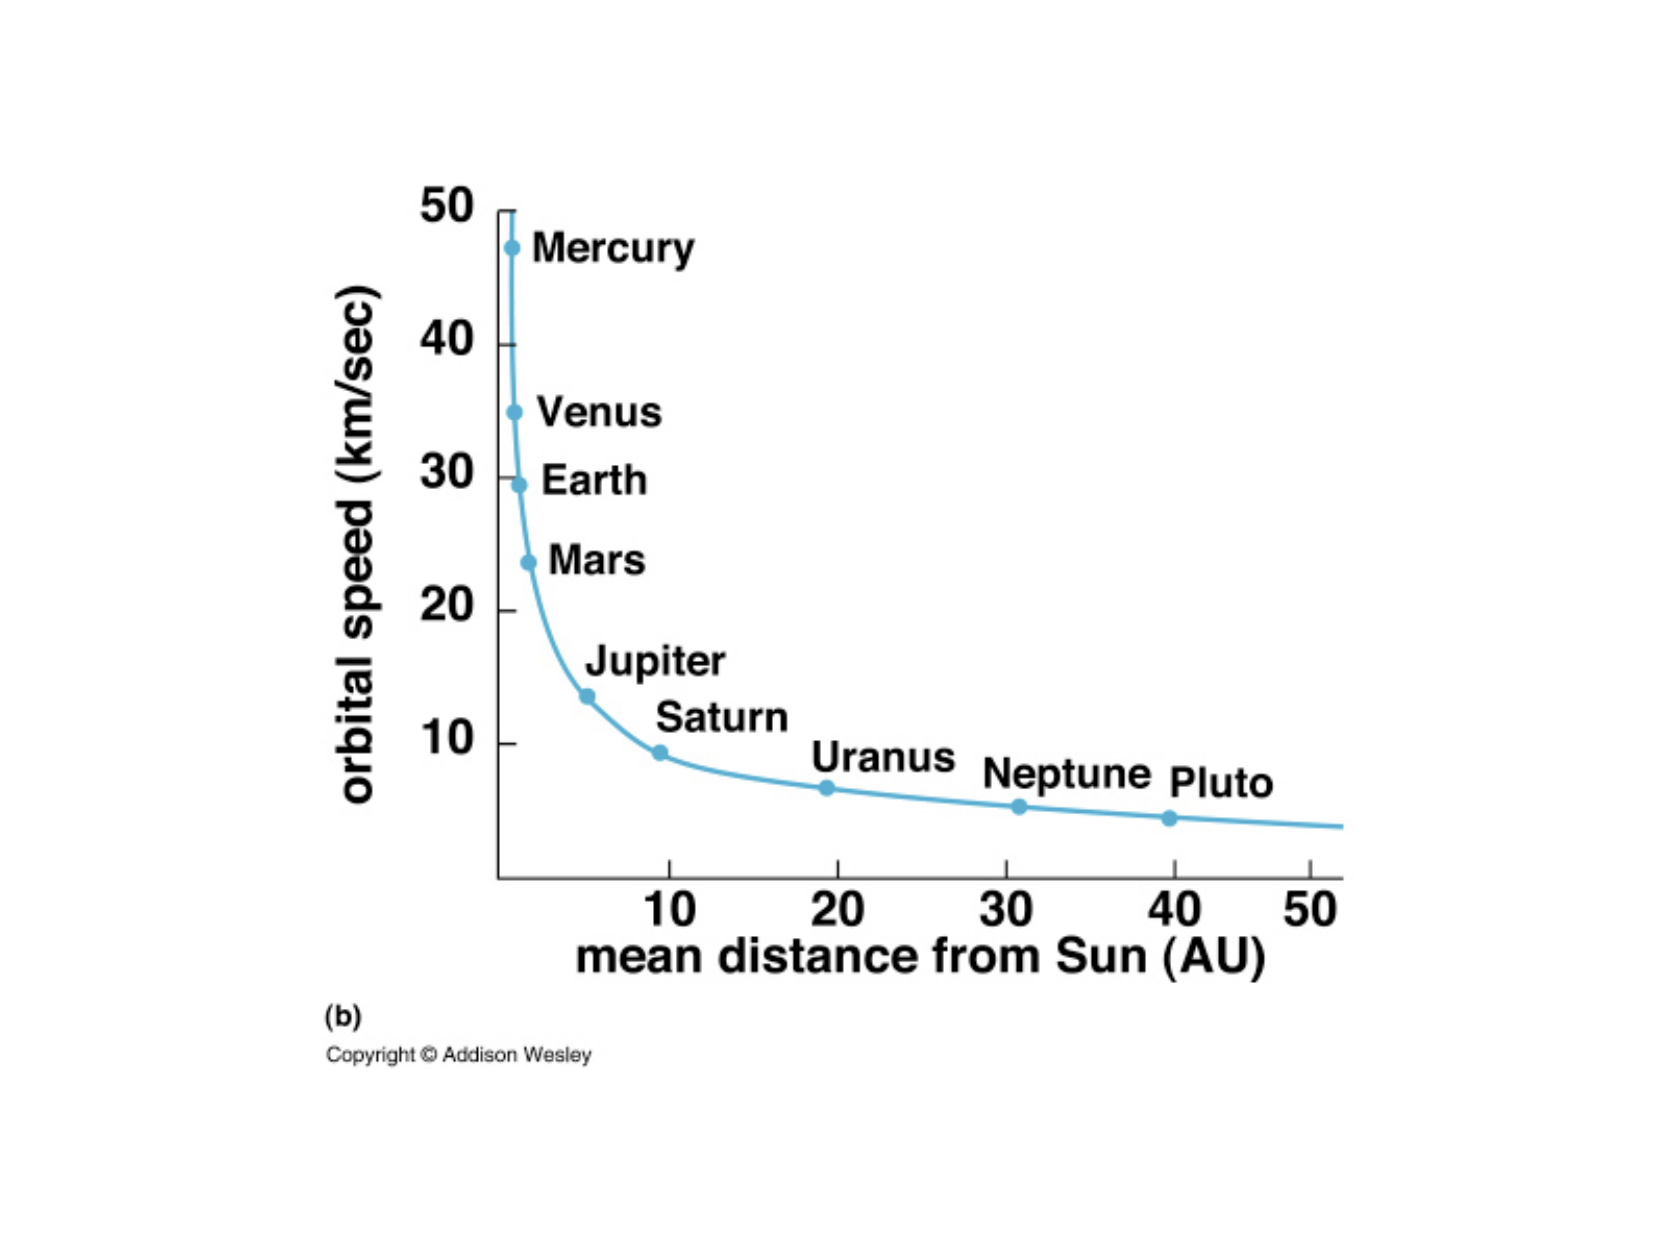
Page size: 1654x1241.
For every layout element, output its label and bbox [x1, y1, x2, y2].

picture [306, 168, 1367, 1083]
